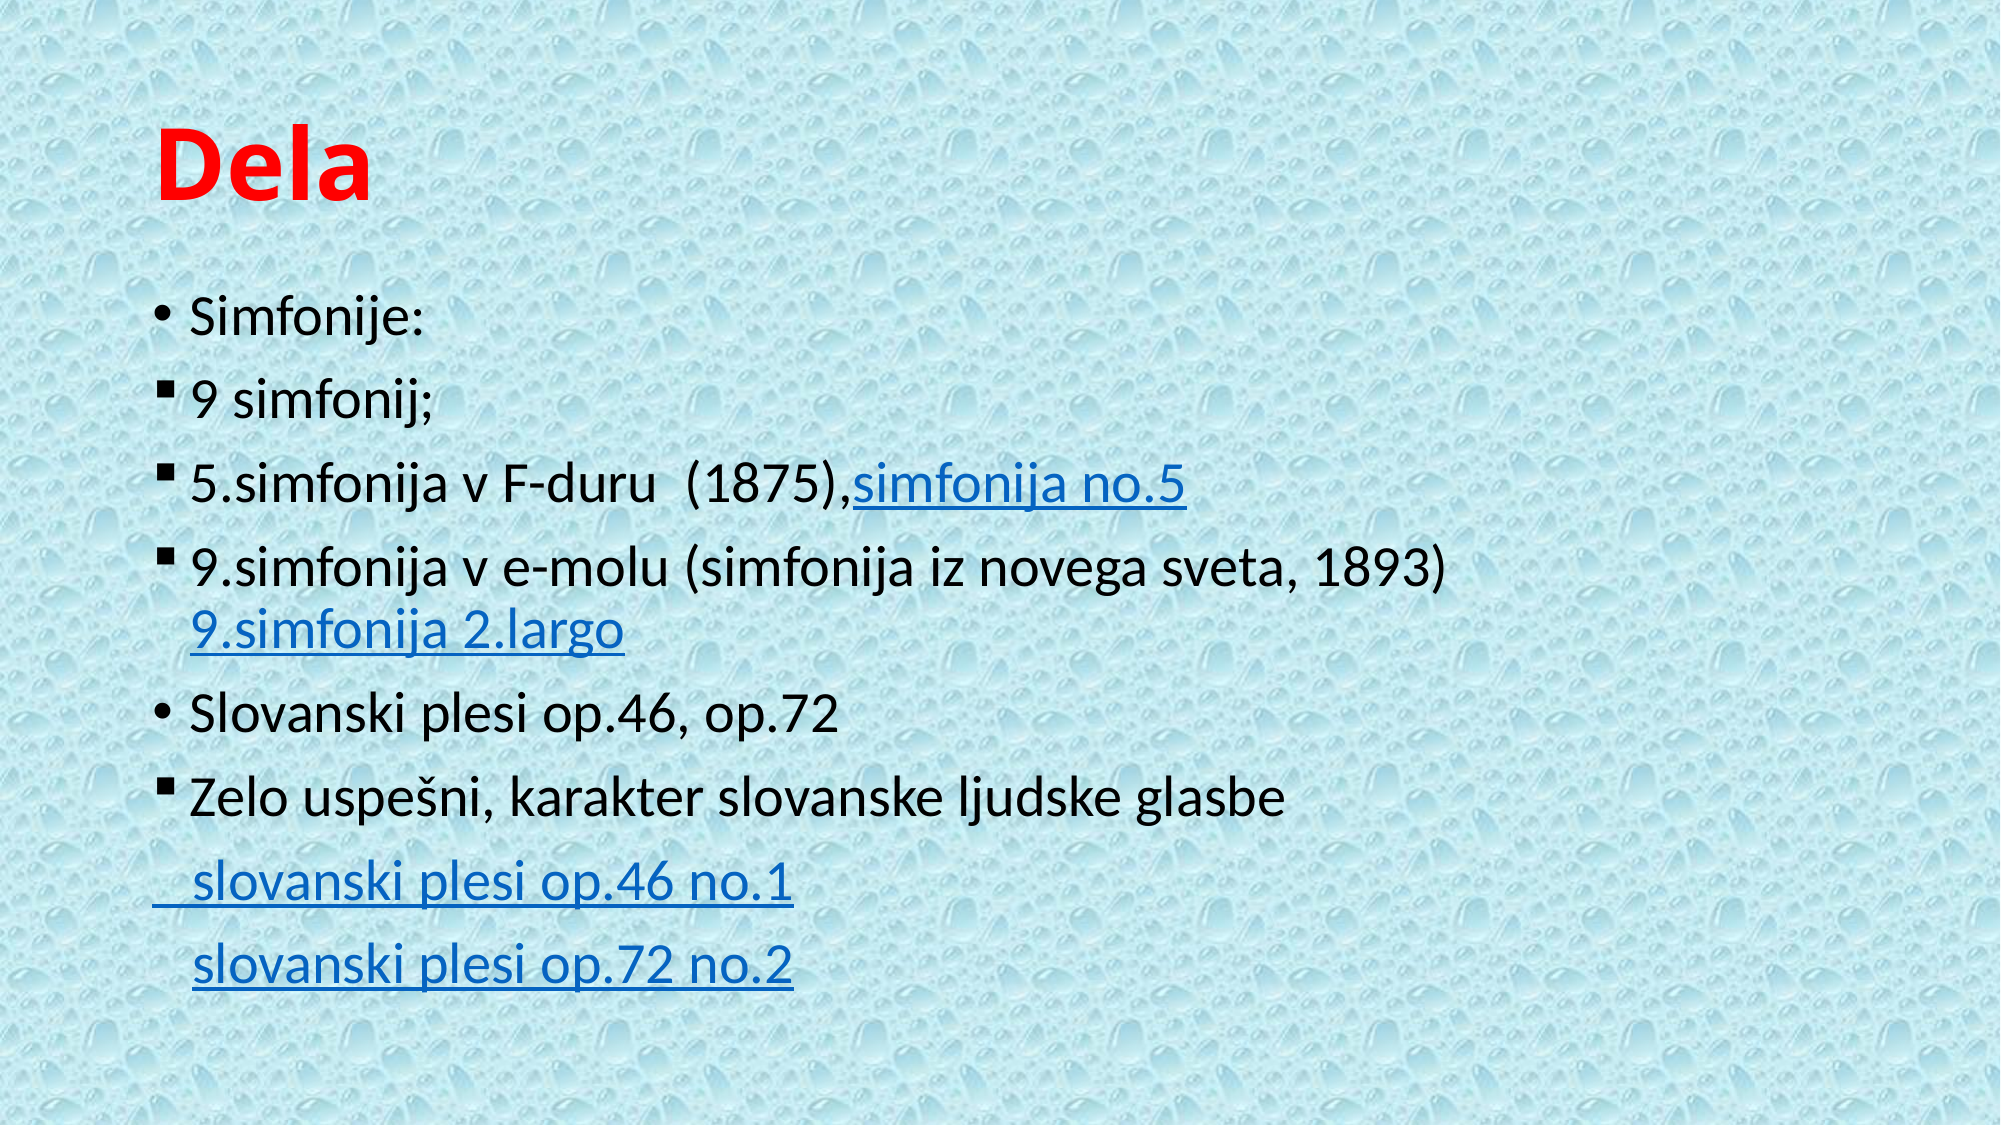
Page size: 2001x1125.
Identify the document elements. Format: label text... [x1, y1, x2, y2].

picture [0, 0, 2001, 1125]
list Simfonije: 9 simfonij; 5.simfonija v F-duru (1875),simfonija no.5 9.simfonija v e-molu (simfonija iz novega sveta, 1893) 9.simfonija 2.largo Slovanski plesi op.46, op.72 Zelo uspešni, karakter slovanske ljudske glasbe slovanski plesi op.46 no.1 slovanski plesi op.72 no.2 [137, 277, 1863, 1063]
title Dela [137, 59, 1863, 277]
